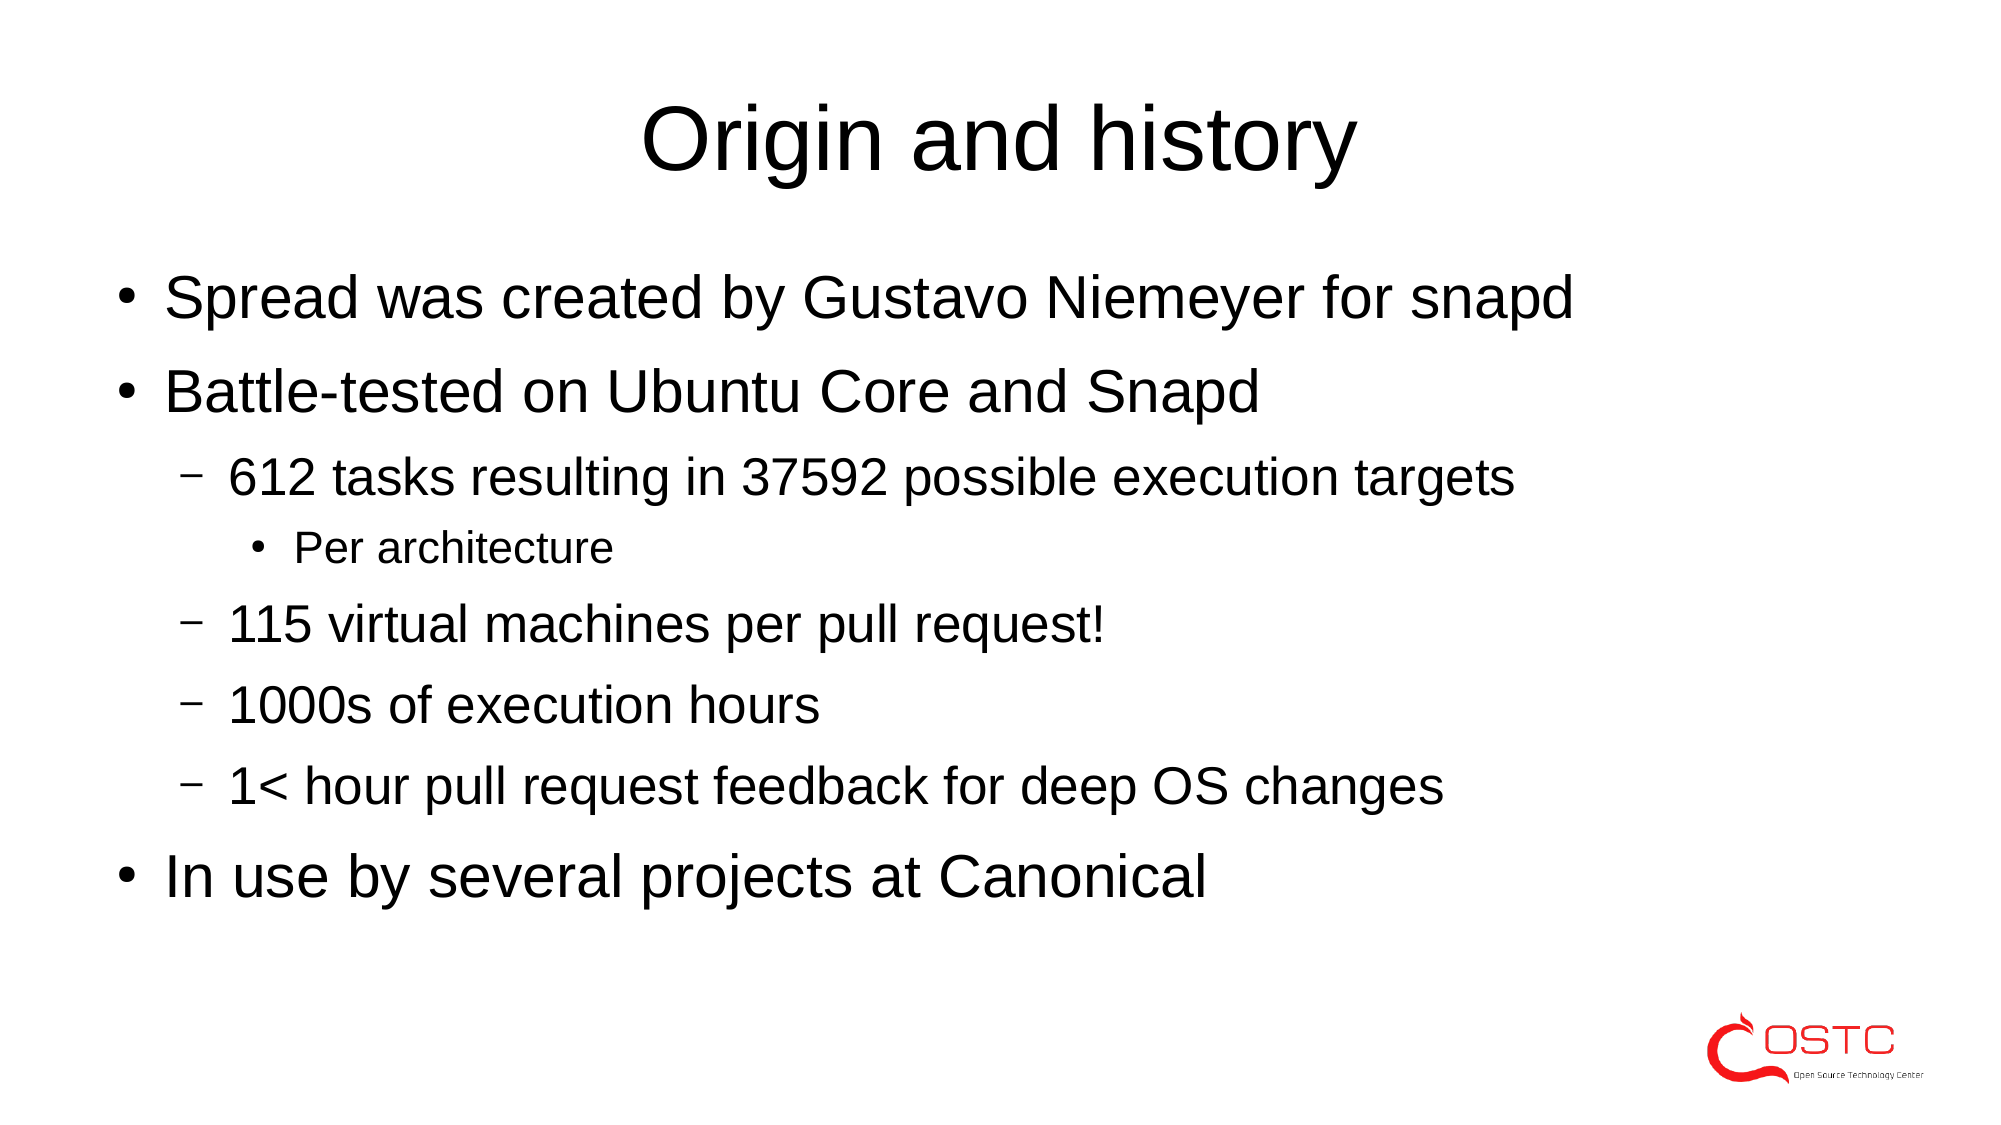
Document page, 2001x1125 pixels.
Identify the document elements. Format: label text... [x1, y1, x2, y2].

picture [1643, 933, 2001, 1125]
list Spread was created by Gustavo Niemeyer for snapd Battle-tested on Ubuntu Core and Snapd 612 tasks resulting in 37592 possible execution targets Per architecture 115 virtual machines per pull request! 1000s of execution hours 1< hour pull request feedback for deep OS changes In use by several projects at Canonical [100, 263, 1901, 916]
title Origin and history [100, 44, 1901, 233]
